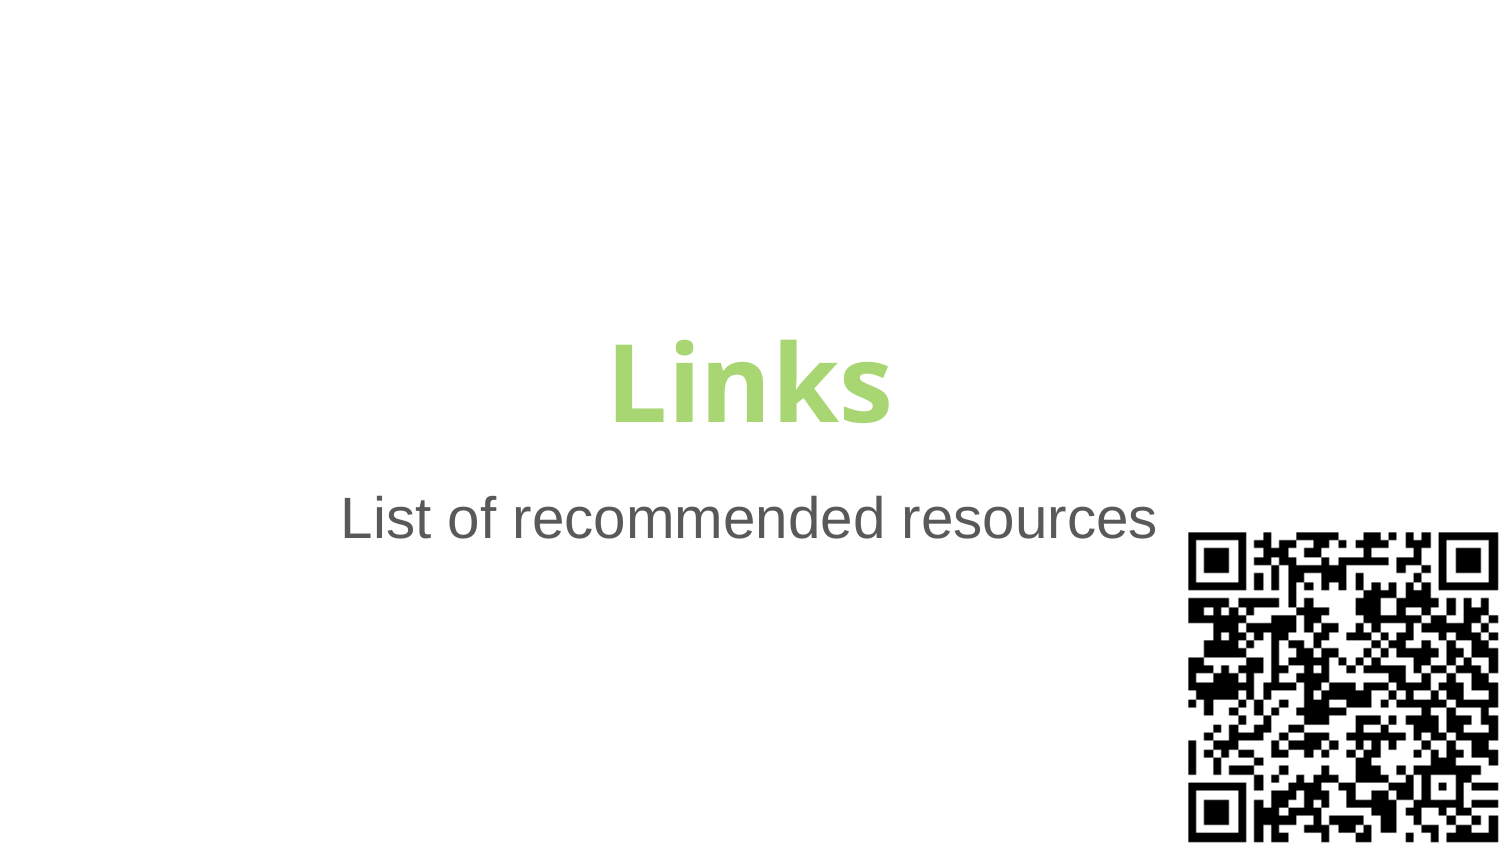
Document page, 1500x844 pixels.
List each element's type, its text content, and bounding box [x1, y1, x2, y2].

subtitle List of recommended resources [51, 464, 1449, 595]
title Links [51, 122, 1449, 459]
picture [1187, 531, 1500, 844]
